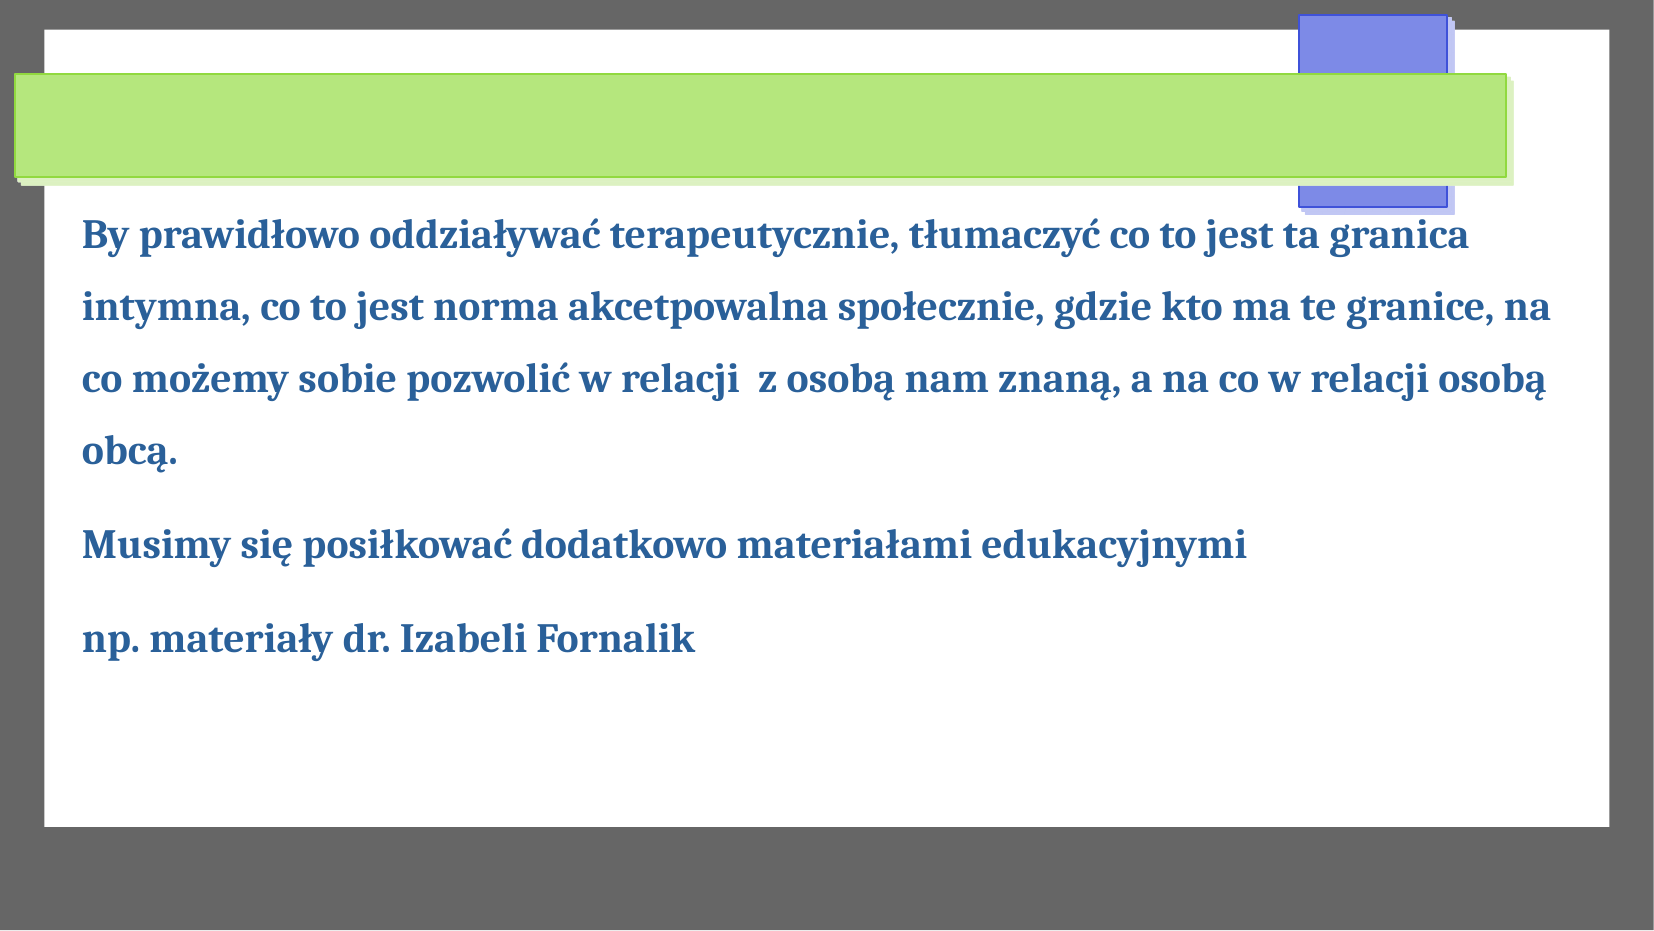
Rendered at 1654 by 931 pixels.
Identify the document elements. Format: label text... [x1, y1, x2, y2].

list By prawidłowo oddziaływać terapeutycznie, tłumaczyć co to jest ta granica intymna, co to jest norma akcetpowalna społecznie, gdzie kto ma te granice, na co możemy sobie pozwolić w relacji z osobą nam znaną, a na co w relacji osobą obcą. Musimy się posiłkować dodatkowo materiałami edukacyjnymi np. materiały dr. Izabeli Fornalik [81, 187, 1559, 778]
